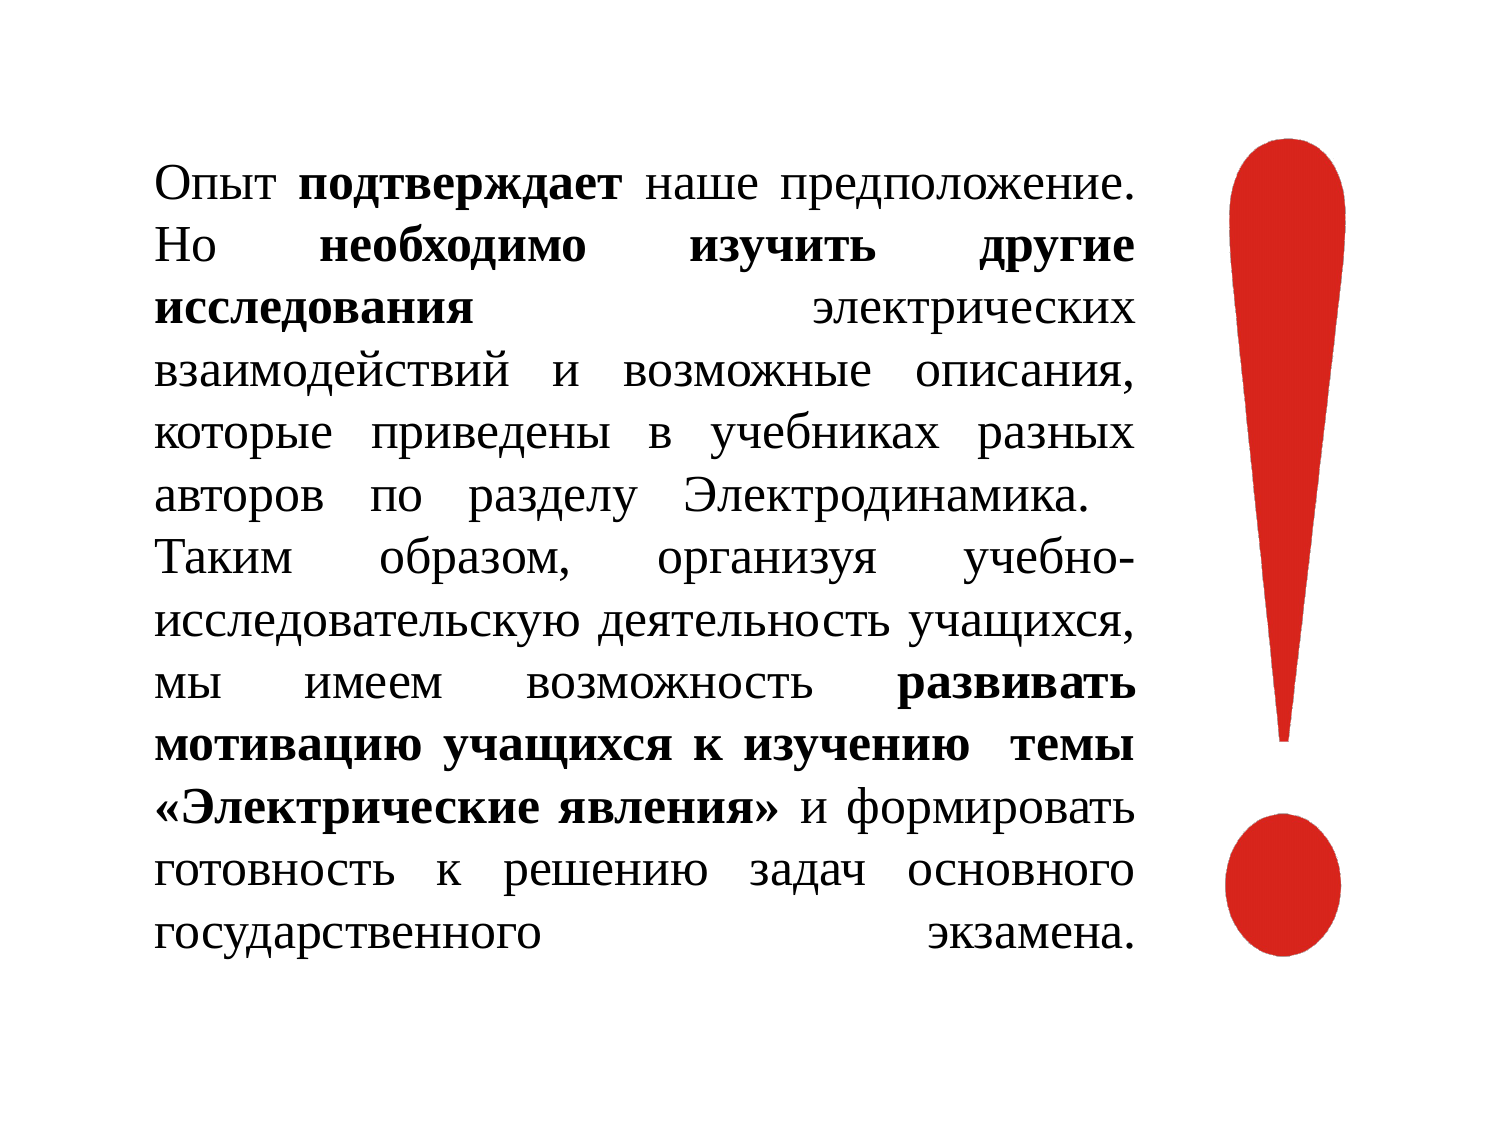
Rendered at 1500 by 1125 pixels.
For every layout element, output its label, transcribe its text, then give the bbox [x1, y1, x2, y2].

picture [1172, 102, 1418, 1003]
text_box Опыт подтверждает наше предположение. Но необходимо изучить другие исследования электрических взаимодействий и возможные описания, которые приведены в учебниках разных авторов по разделу Электродинамика. Таким образом, организуя учебно-исследовательскую деятельность учащихся, мы имеем возможность развивать мотивацию учащихся к изучению темы «Электрические явления» и формировать готовность к решению задач основного государственного экзамена. [139, 102, 1152, 1046]
